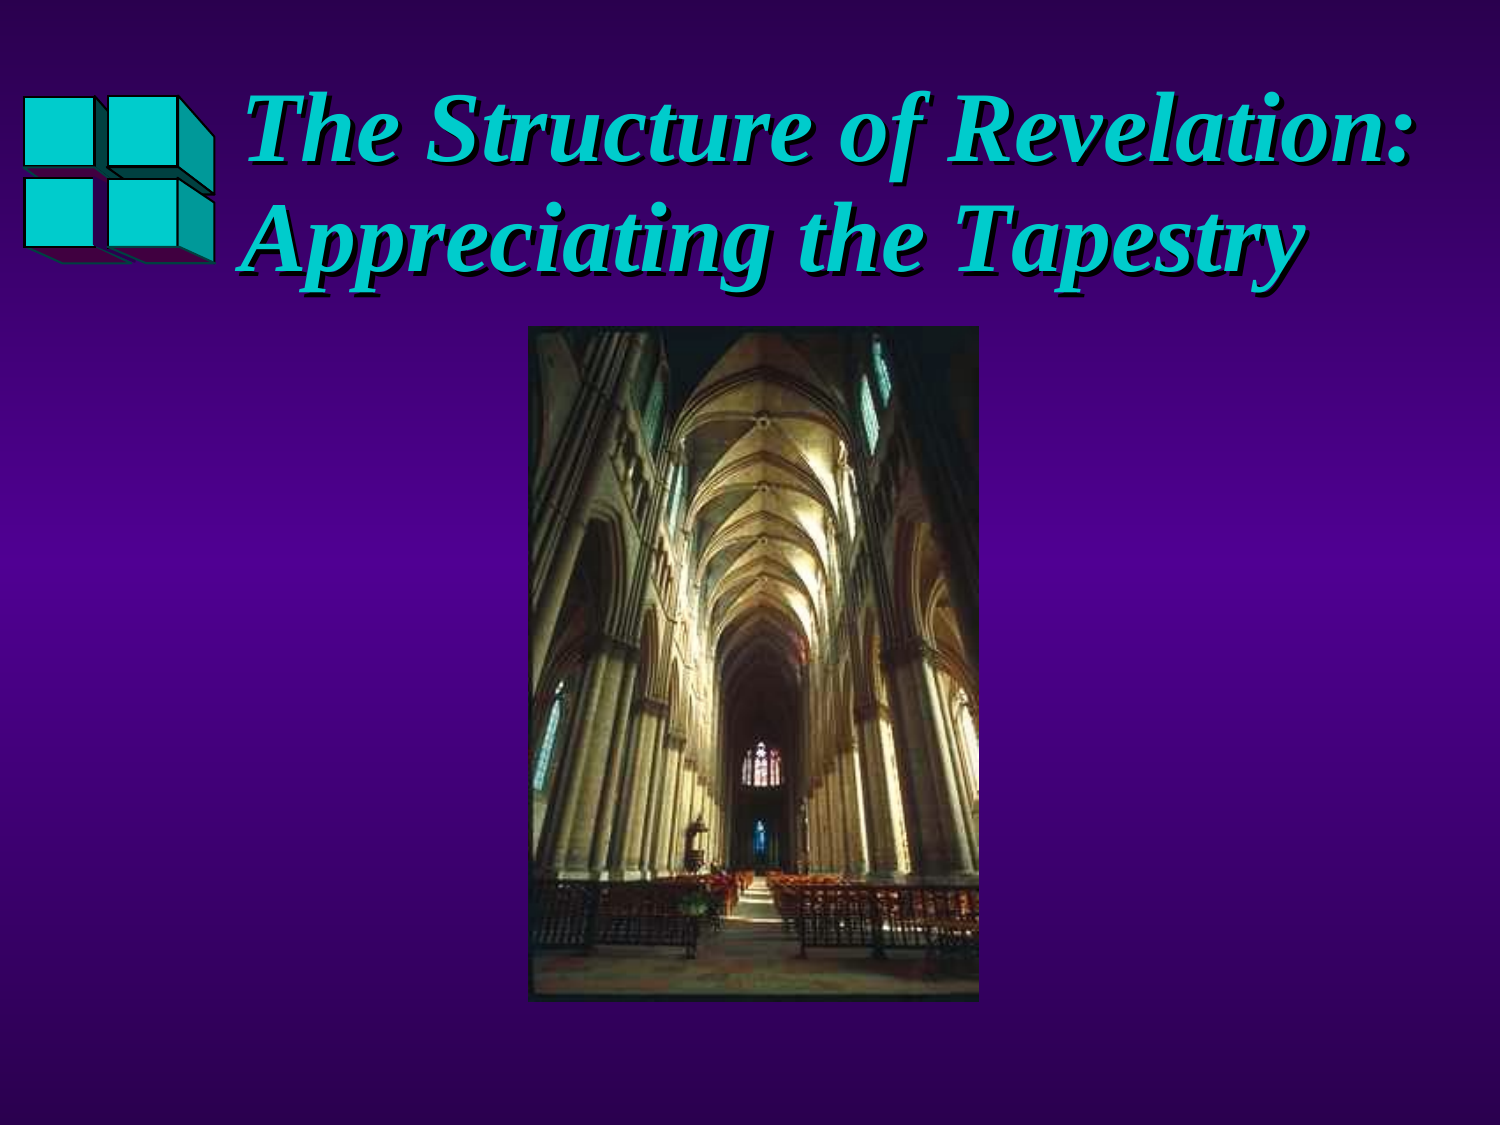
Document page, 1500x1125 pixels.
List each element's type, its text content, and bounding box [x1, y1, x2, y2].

title The Structure of Revelation: Appreciating the Tapestry [224, 64, 1450, 302]
picture [528, 326, 979, 1002]
